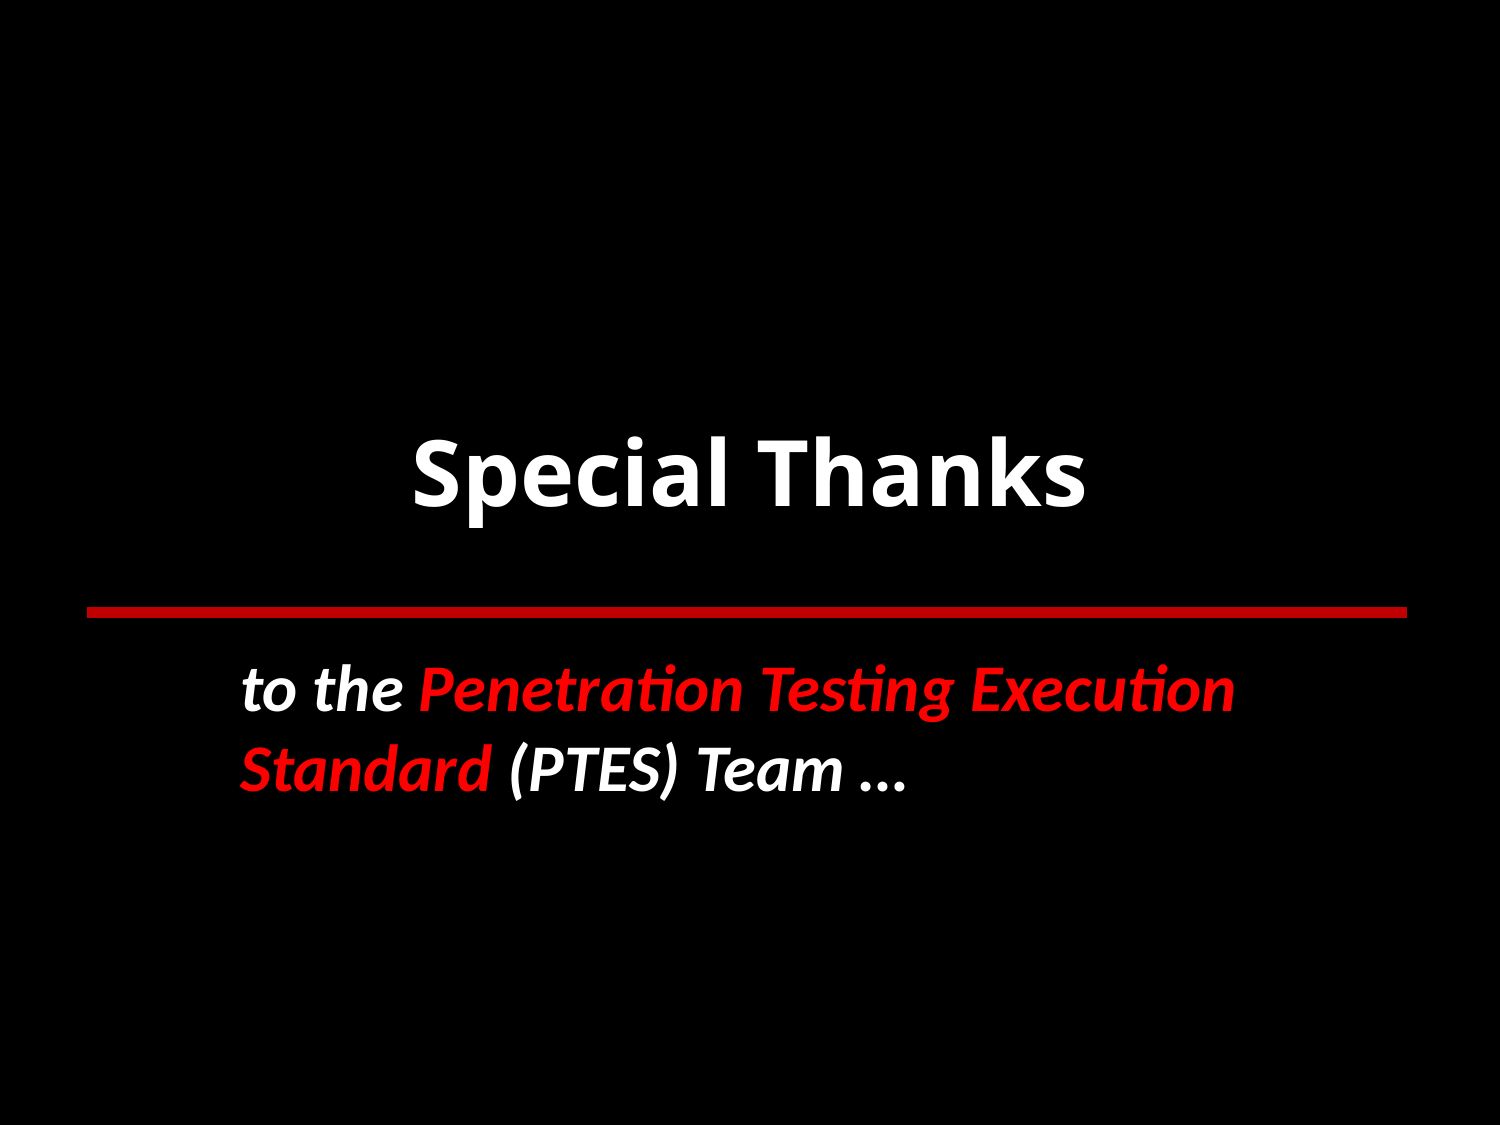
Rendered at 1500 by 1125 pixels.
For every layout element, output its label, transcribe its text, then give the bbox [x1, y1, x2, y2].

title Special Thanks [112, 349, 1388, 591]
subtitle to the Penetration Testing Execution Standard (PTES) Team … [225, 637, 1275, 963]
